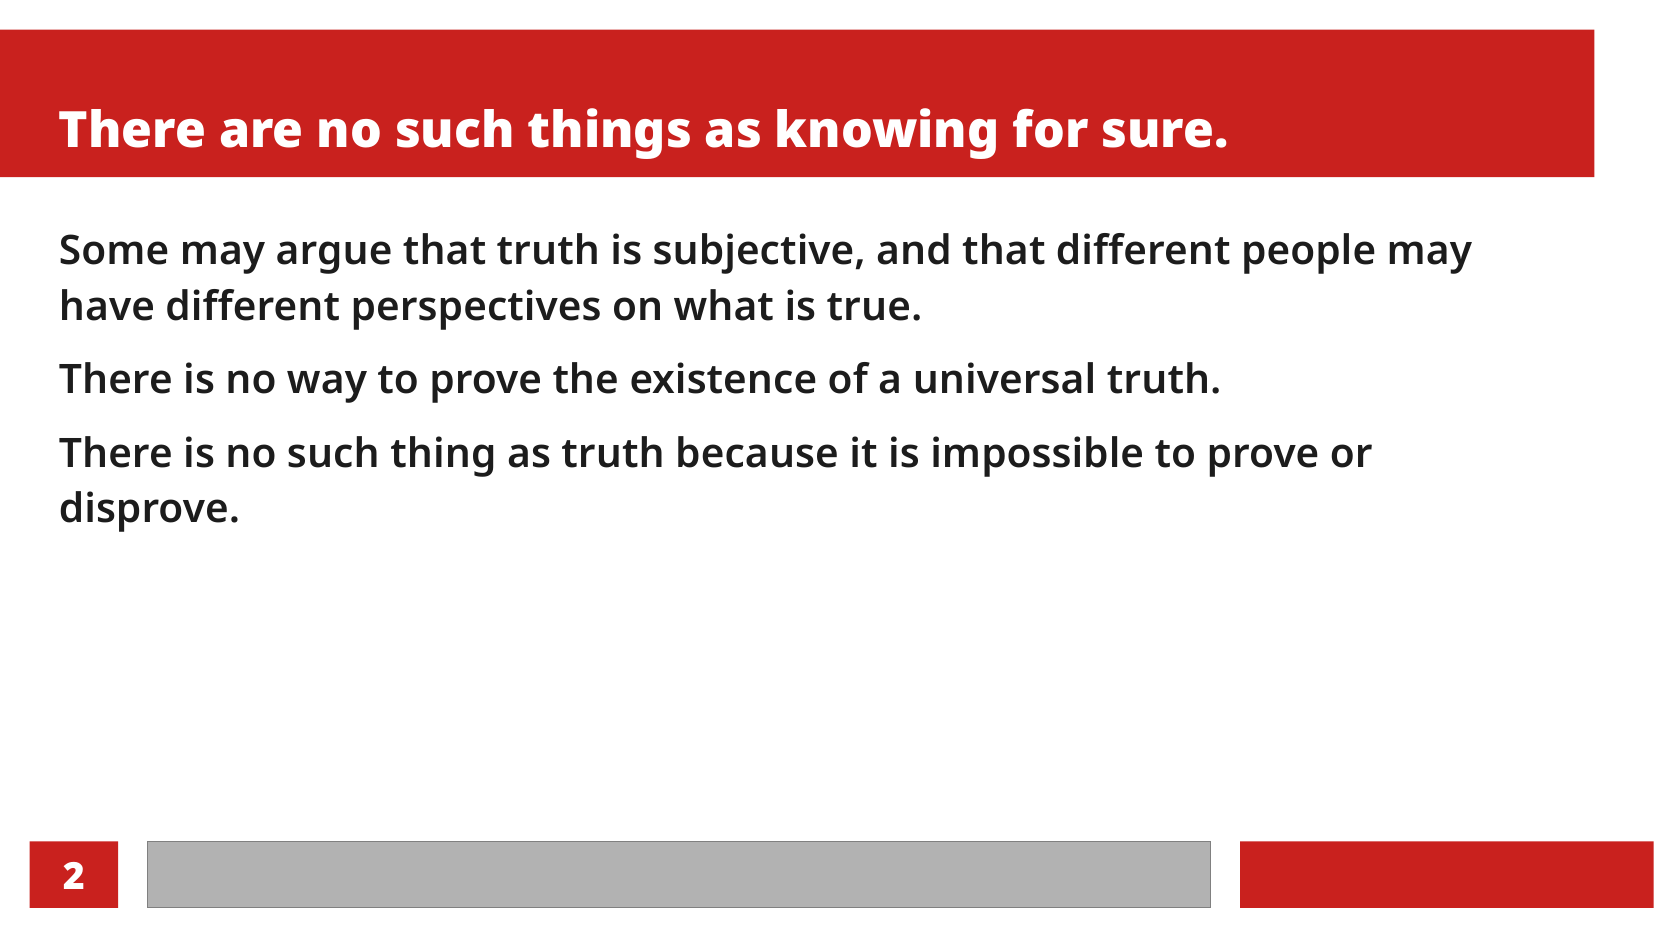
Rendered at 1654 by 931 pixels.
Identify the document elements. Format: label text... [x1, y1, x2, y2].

list Some may argue that truth is subjective, and that different people may have different perspectives on what is true. There is no way to prove the existence of a universal truth. There is no such thing as truth because it is impossible to prove or disprove. [59, 221, 1565, 798]
title There are no such things as knowing for sure. [59, 44, 1595, 163]
